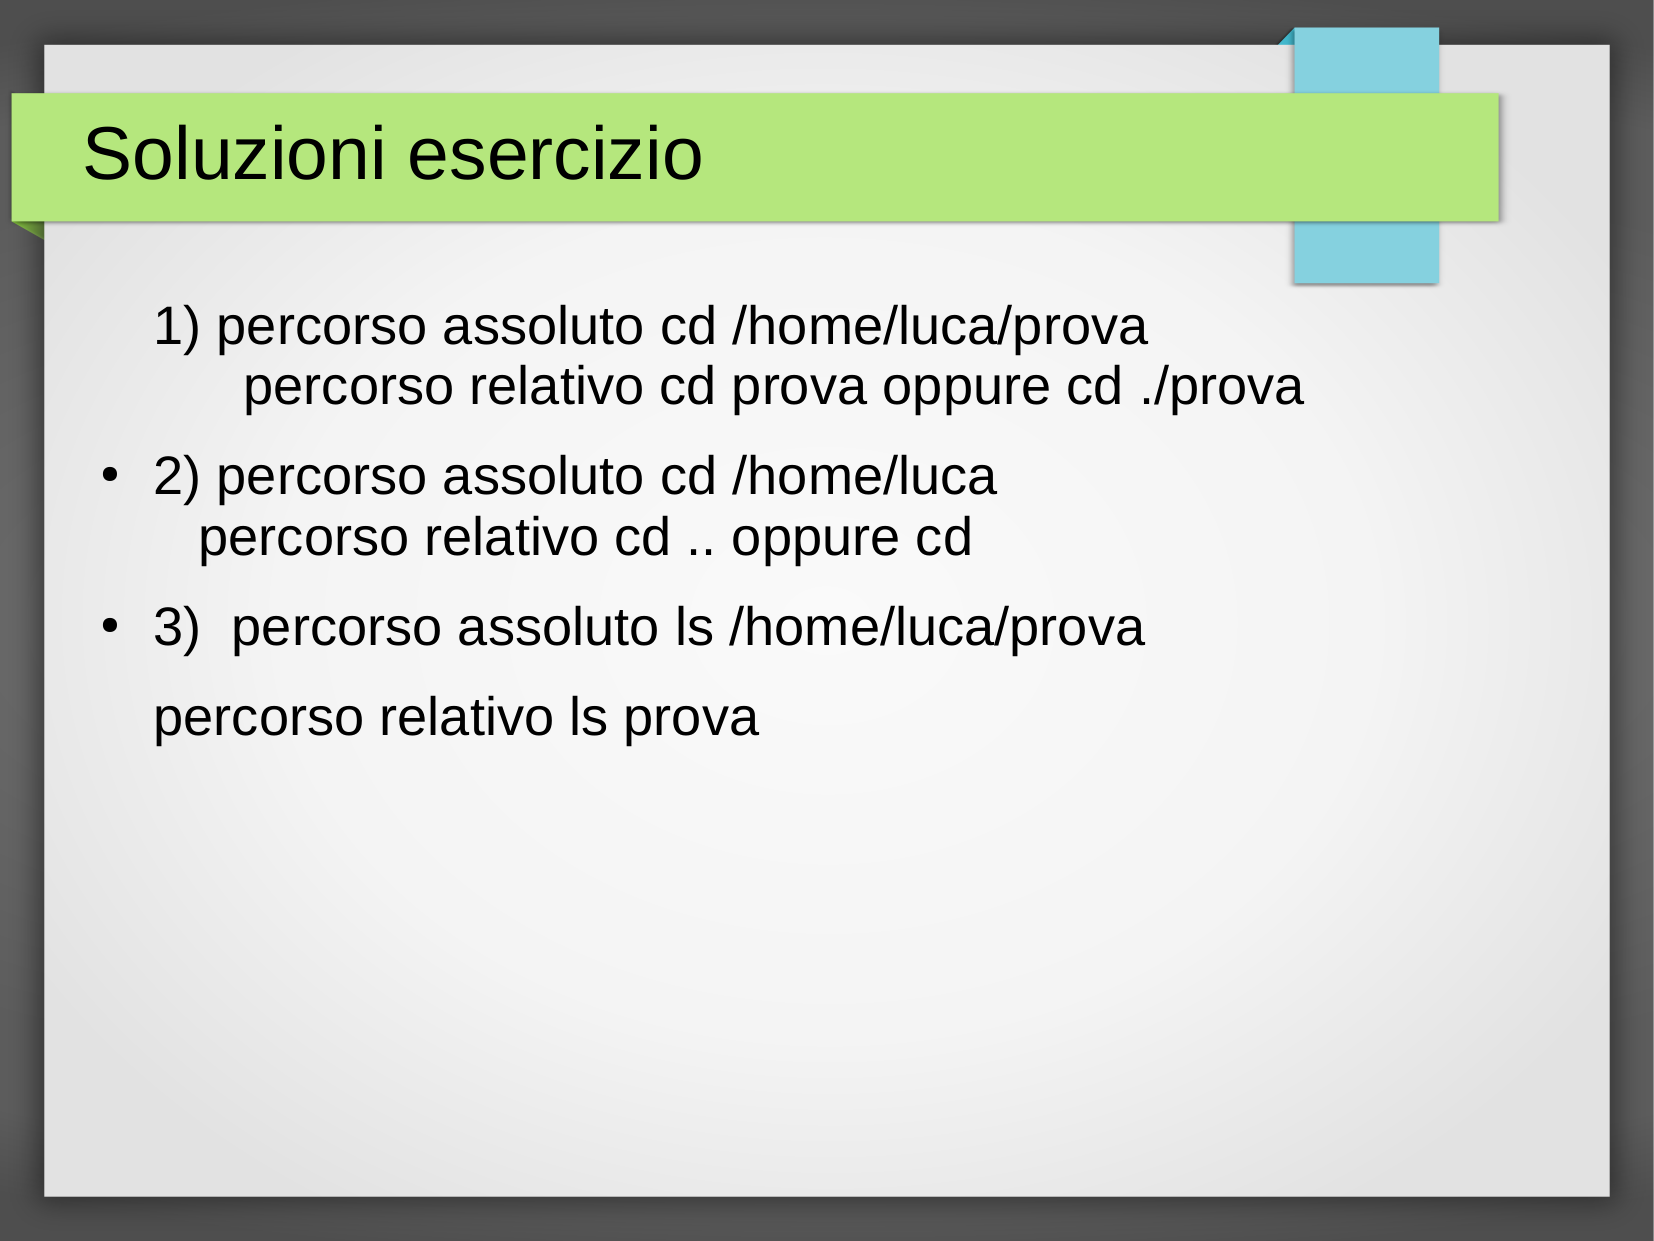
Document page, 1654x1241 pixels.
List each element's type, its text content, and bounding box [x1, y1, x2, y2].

title Soluzioni esercizio [82, 94, 1264, 213]
list 1) percorso assoluto cd /home/luca/prova percorso relativo cd prova oppure cd ./prova 2) percorso assoluto cd /home/luca percorso relativo cd .. oppure cd 3) percorso assoluto ls /home/luca/prova percorso relativo ls prova [82, 295, 1571, 1015]
picture [0, 0, 1654, 1241]
